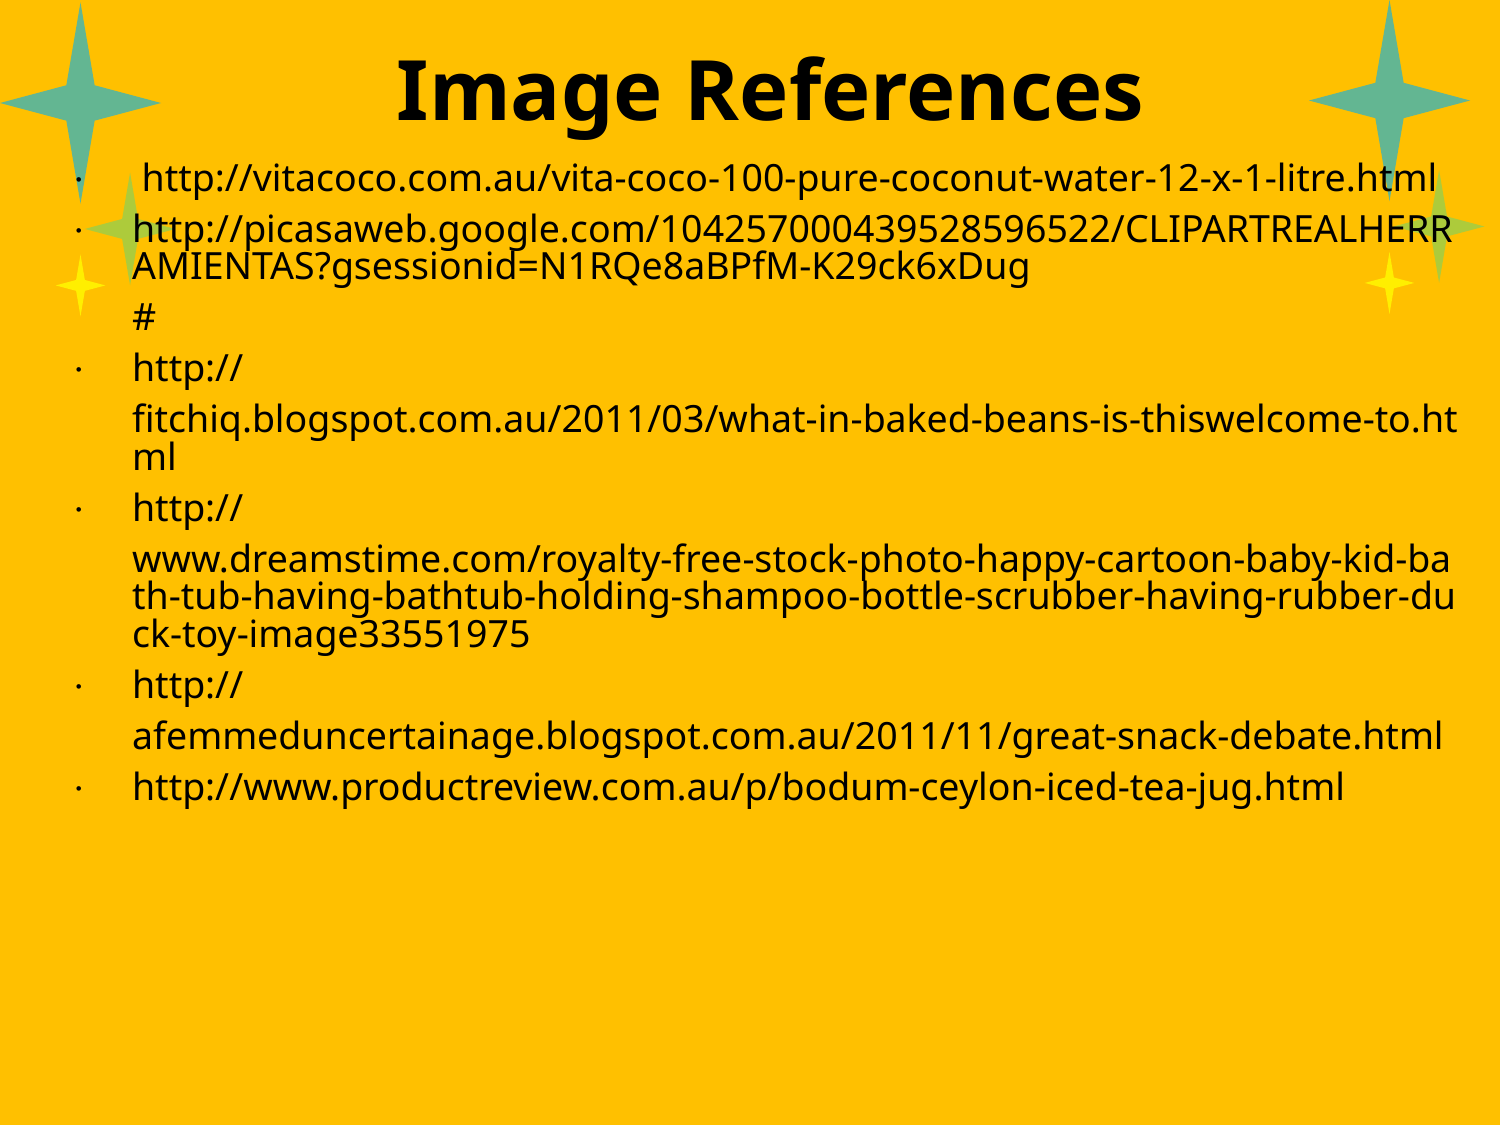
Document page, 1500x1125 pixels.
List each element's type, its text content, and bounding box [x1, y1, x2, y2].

text_box [1309, 0, 1471, 146]
text_box [0, 2, 162, 146]
text_box http://vitacoco.com.au/vita-coco-100-pure-coconut-water-12-x-1-litre.html http://picasaweb.google.com/104257000439528596522/CLIPARTREALHERRAMIENTAS?gsessionid=N1RQe8aBPfM-K29ck6xDug# http://fitchiq.blogspot.com.au/2011/03/what-in-baked-beans-is-thiswelcome-to.html http://www.dreamstime.com/royalty-free-stock-photo-happy-cartoon-baby-kid-bath-tub-having-bathtub-holding-shampoo-bottle-scrubber-having-rubber-duck-toy-image33551975 http://afemmeduncertainage.blogspot.com.au/2011/11/great-snack-debate.html http://www.productreview.com.au/p/bodum-ceylon-iced-tea-jug.html [60, 146, 1475, 717]
text_box Image References [382, 29, 1160, 145]
text_box [1475, 223, 1485, 229]
